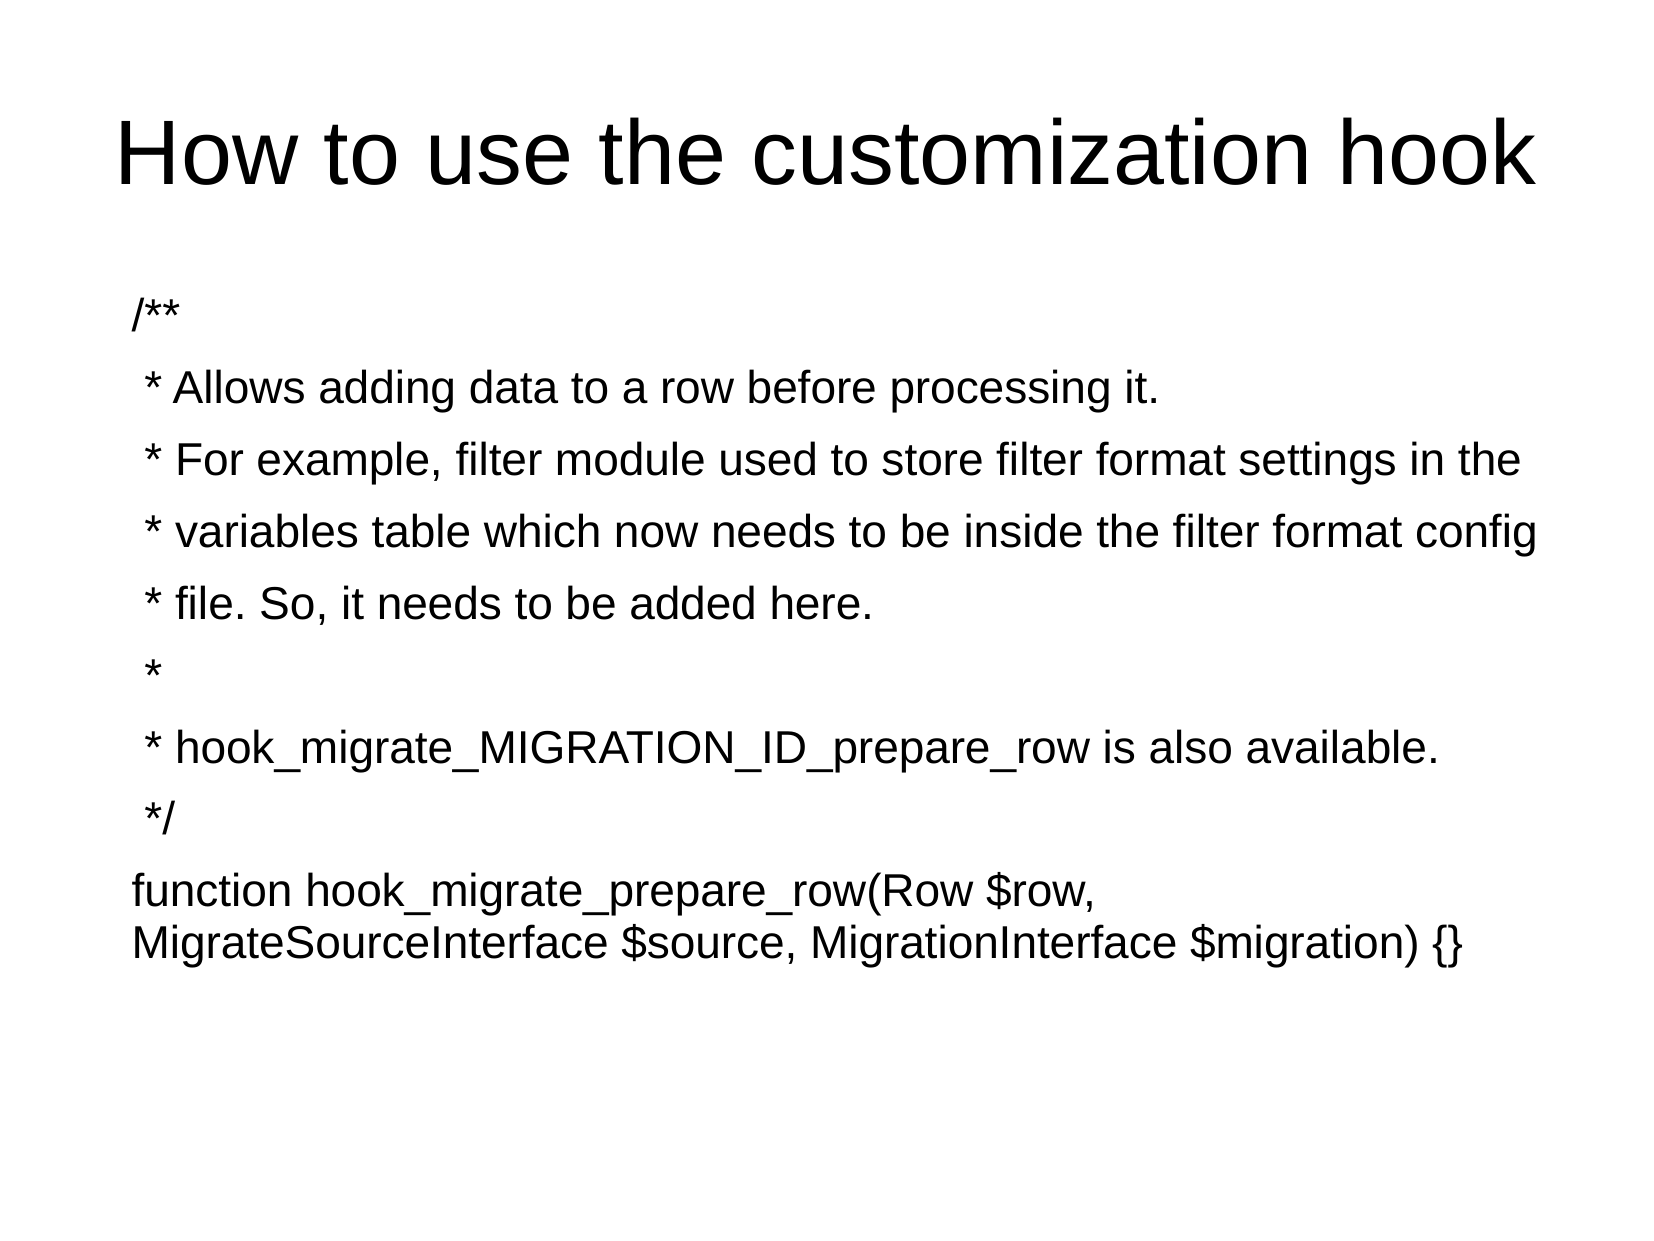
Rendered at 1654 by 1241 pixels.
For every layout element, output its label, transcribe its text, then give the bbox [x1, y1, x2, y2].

title How to use the customization hook [82, 49, 1571, 257]
list /** * Allows adding data to a row before processing it. * For example, filter module used to store filter format settings in the * variables table which now needs to be inside the filter format config * file. So, it needs to be added here. * * hook_migrate_MIGRATION_ID_prepare_row is also available. */ function hook_migrate_prepare_row(Row $row, MigrateSourceInterface $source, MigrationInterface $migration) {} [82, 290, 1538, 1010]
